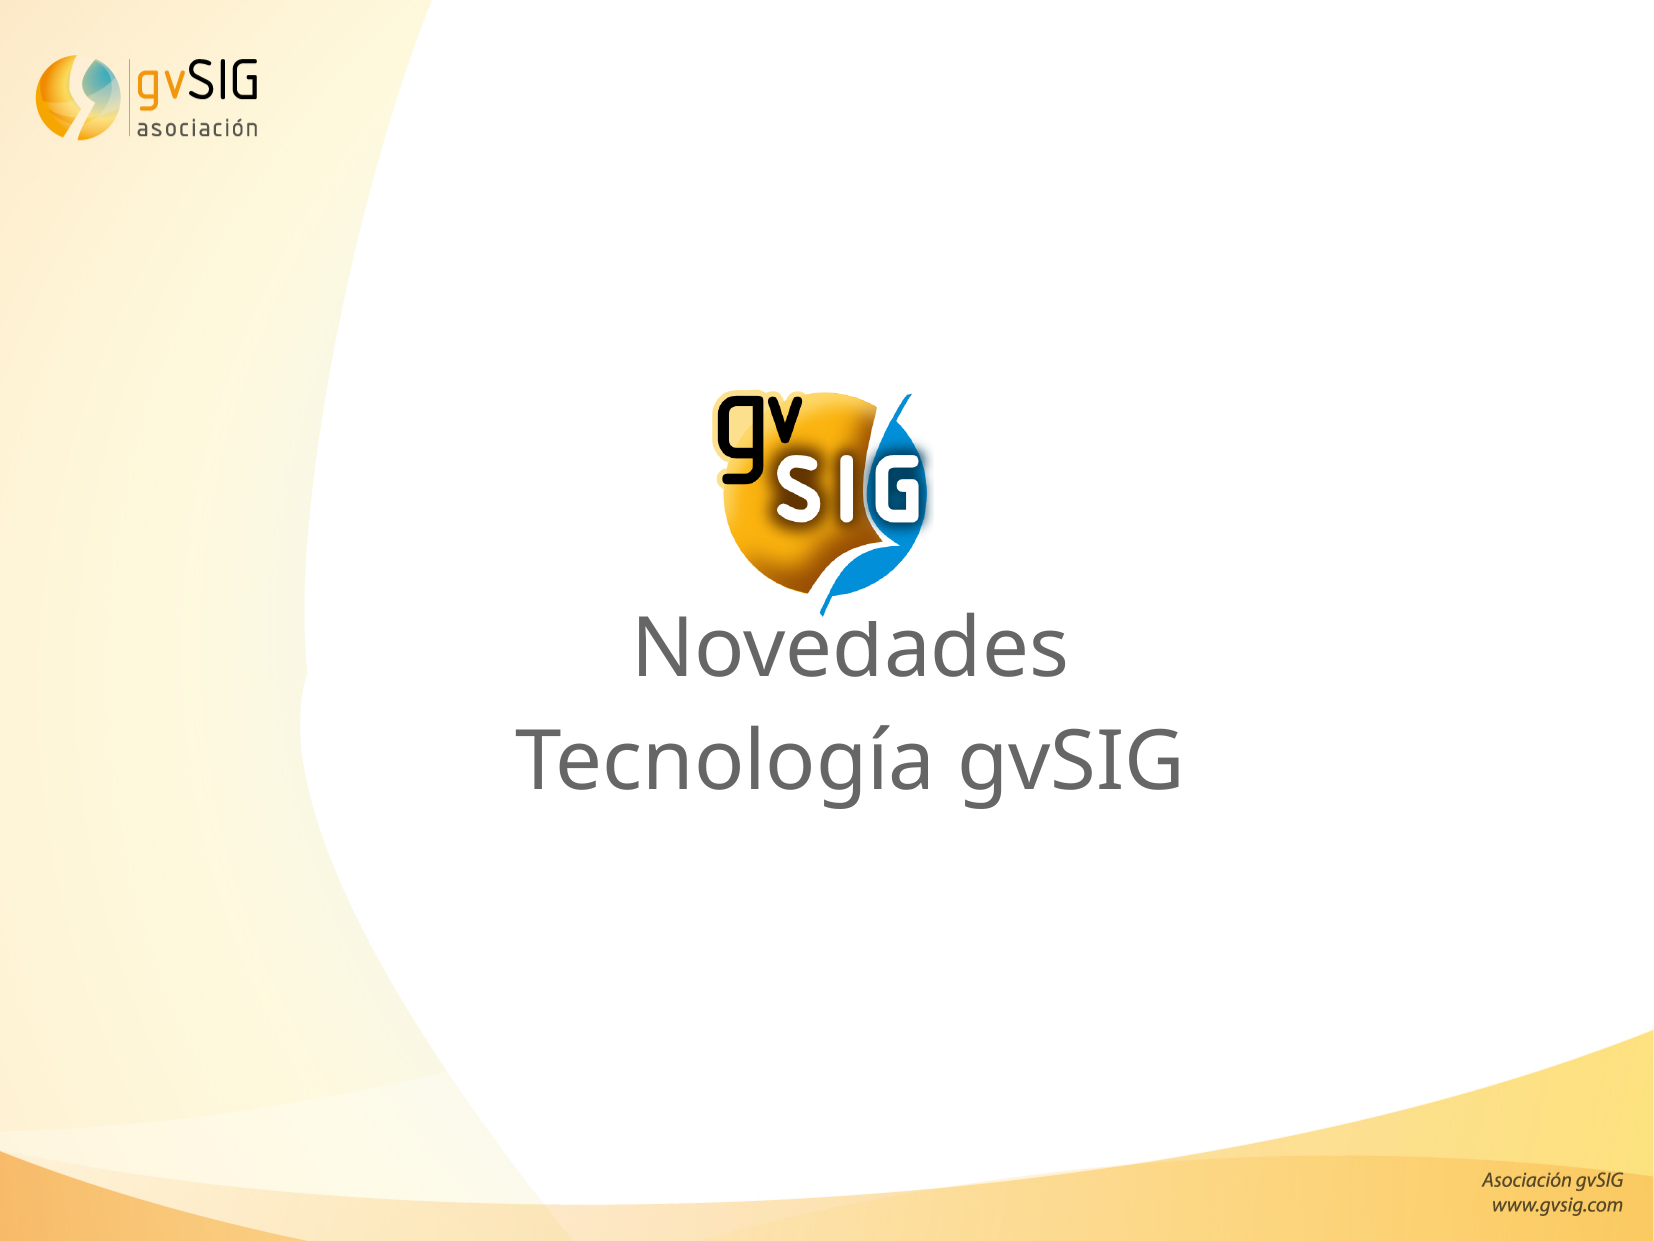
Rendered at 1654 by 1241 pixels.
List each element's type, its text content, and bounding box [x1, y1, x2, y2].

picture [0, 0, 1654, 1241]
title Novedades Tecnología gvSIG [136, 597, 1566, 805]
